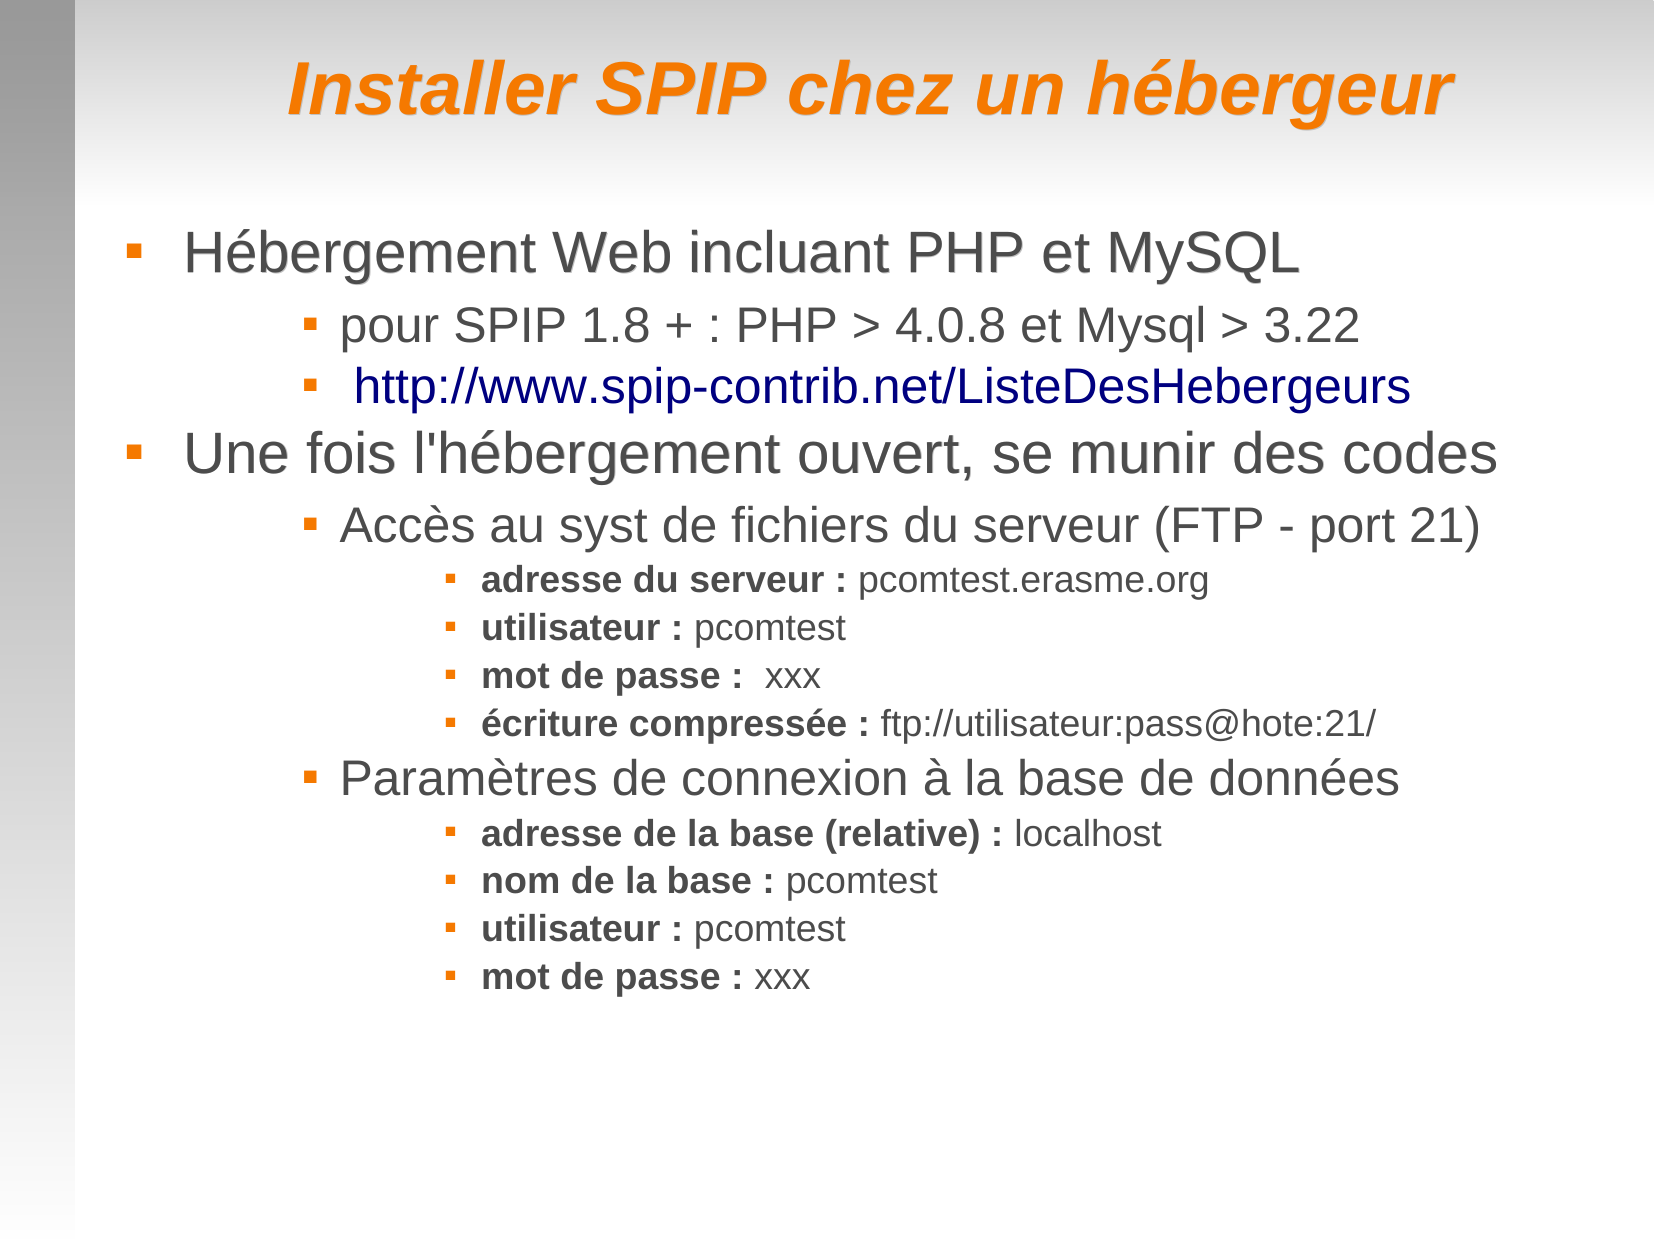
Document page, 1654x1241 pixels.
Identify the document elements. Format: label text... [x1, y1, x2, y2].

list Hébergement Web incluant PHP et MySQL pour SPIP 1.8 + : PHP > 4.0.8 et Mysql > 3.22 http://www.spip-contrib.net/ListeDesHebergeurs Une fois l'hébergement ouvert, se munir des codes Accès au syst de fichiers du serveur (FTP - port 21) adresse du serveur : pcomtest.erasme.org utilisateur : pcomtest mot de passe : xxx écriture compressée : ftp://utilisateur:pass@hote:21/ Paramètres de connexion à la base de données adresse de la base (relative) : localhost nom de la base : pcomtest utilisateur : pcomtest mot de passe : xxx [112, 212, 1601, 1098]
title Installer SPIP chez un hébergeur [88, 0, 1654, 178]
